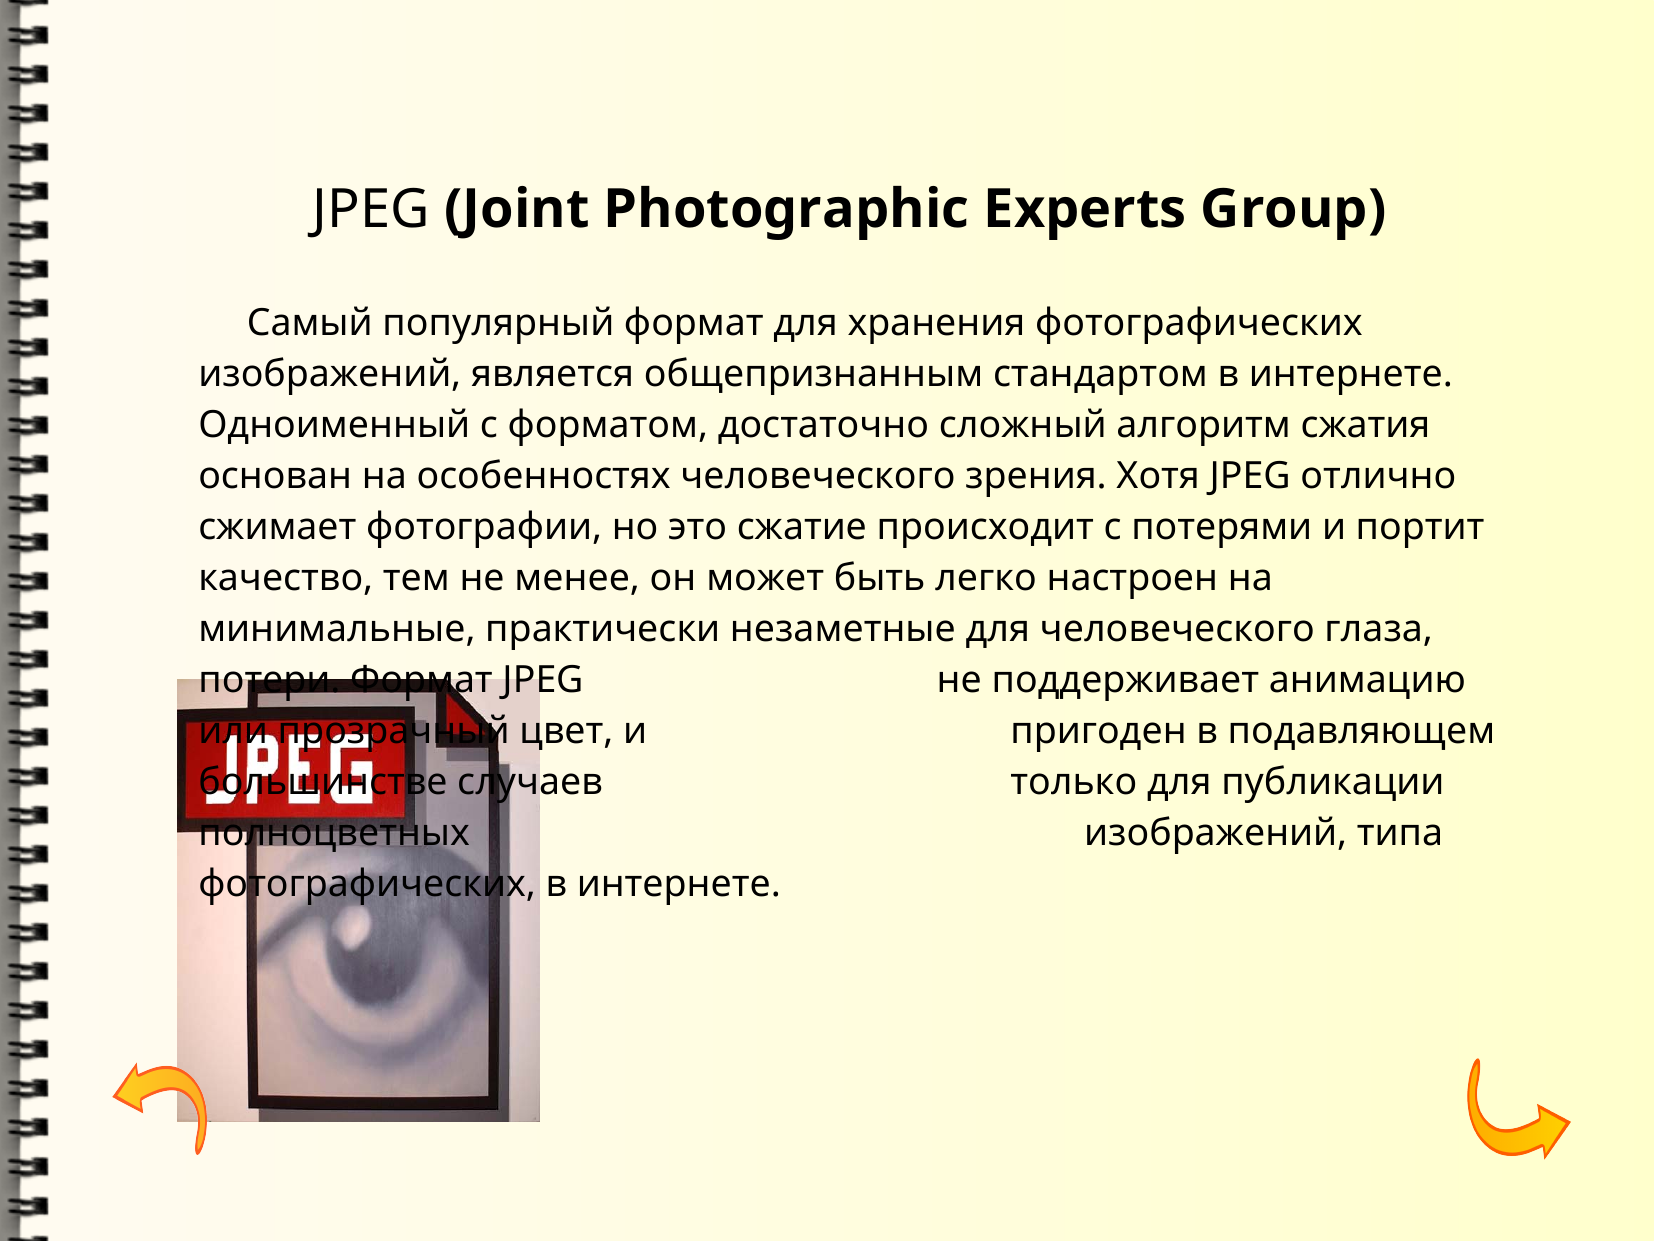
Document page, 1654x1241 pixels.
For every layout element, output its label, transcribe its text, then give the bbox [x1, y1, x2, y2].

picture [112, 1062, 540, 1156]
title JPEG (Joint Photographic Experts Group) [121, 102, 1534, 310]
list Самый популярный формат для хранения фотографических изображений, является общепризнанным стандартом в интернете. Одноименный с форматом, достаточно сложный алгоритм сжатия основан на особенностях человеческого зрения. Хотя JPEG отлично сжимает фотографии, но это сжатие происходит с потерями и портит качество, тем не менее, он может быть легко настроен на минимальные, практически незаметные для человеческого глаза, потери. Формат JPEG не поддерживает анимацию или прозрачный цвет, и пригоден в подавляющем большинстве случаев только для публикации полноцветных изображений, типа фотографических, в интернете. [123, 295, 1536, 1077]
picture [1467, 1058, 1571, 1160]
picture [0, 0, 1654, 1241]
